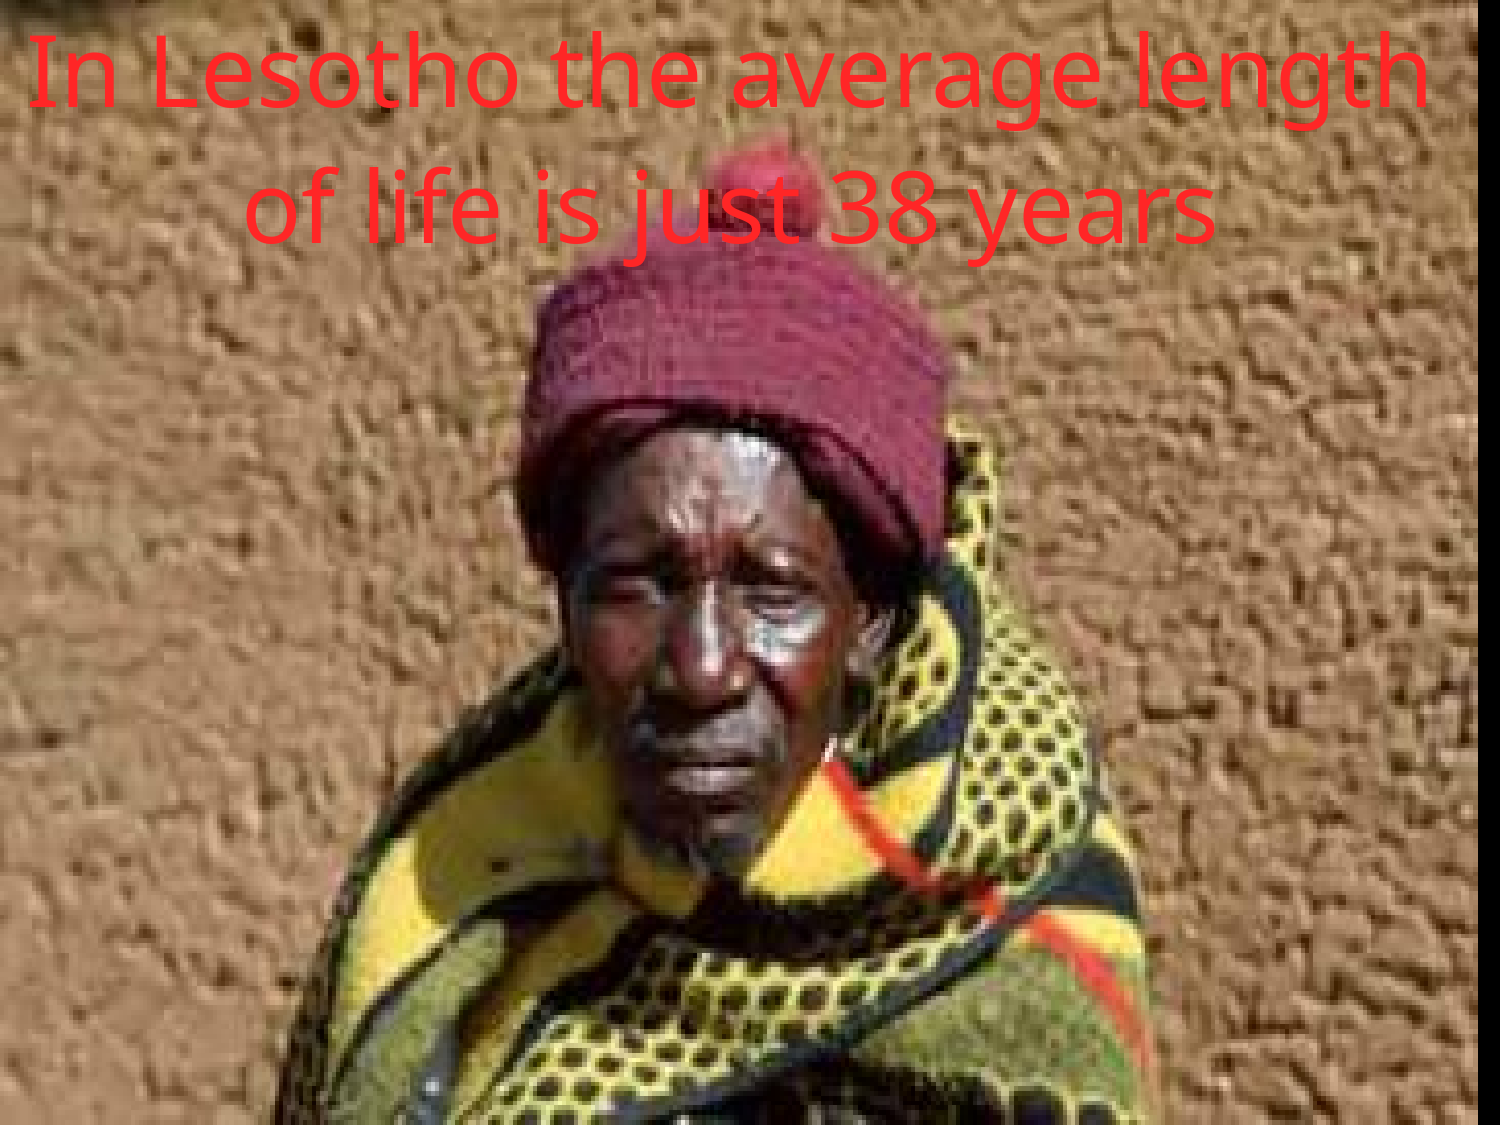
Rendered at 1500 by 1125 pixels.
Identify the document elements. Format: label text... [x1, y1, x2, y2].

picture [0, 0, 1478, 1125]
picture [673, 231, 696, 237]
picture [899, 231, 926, 237]
picture [260, 231, 283, 237]
title In Lesotho the average length of life is just 38 years [0, 42, 1463, 231]
picture [1088, 231, 1110, 237]
